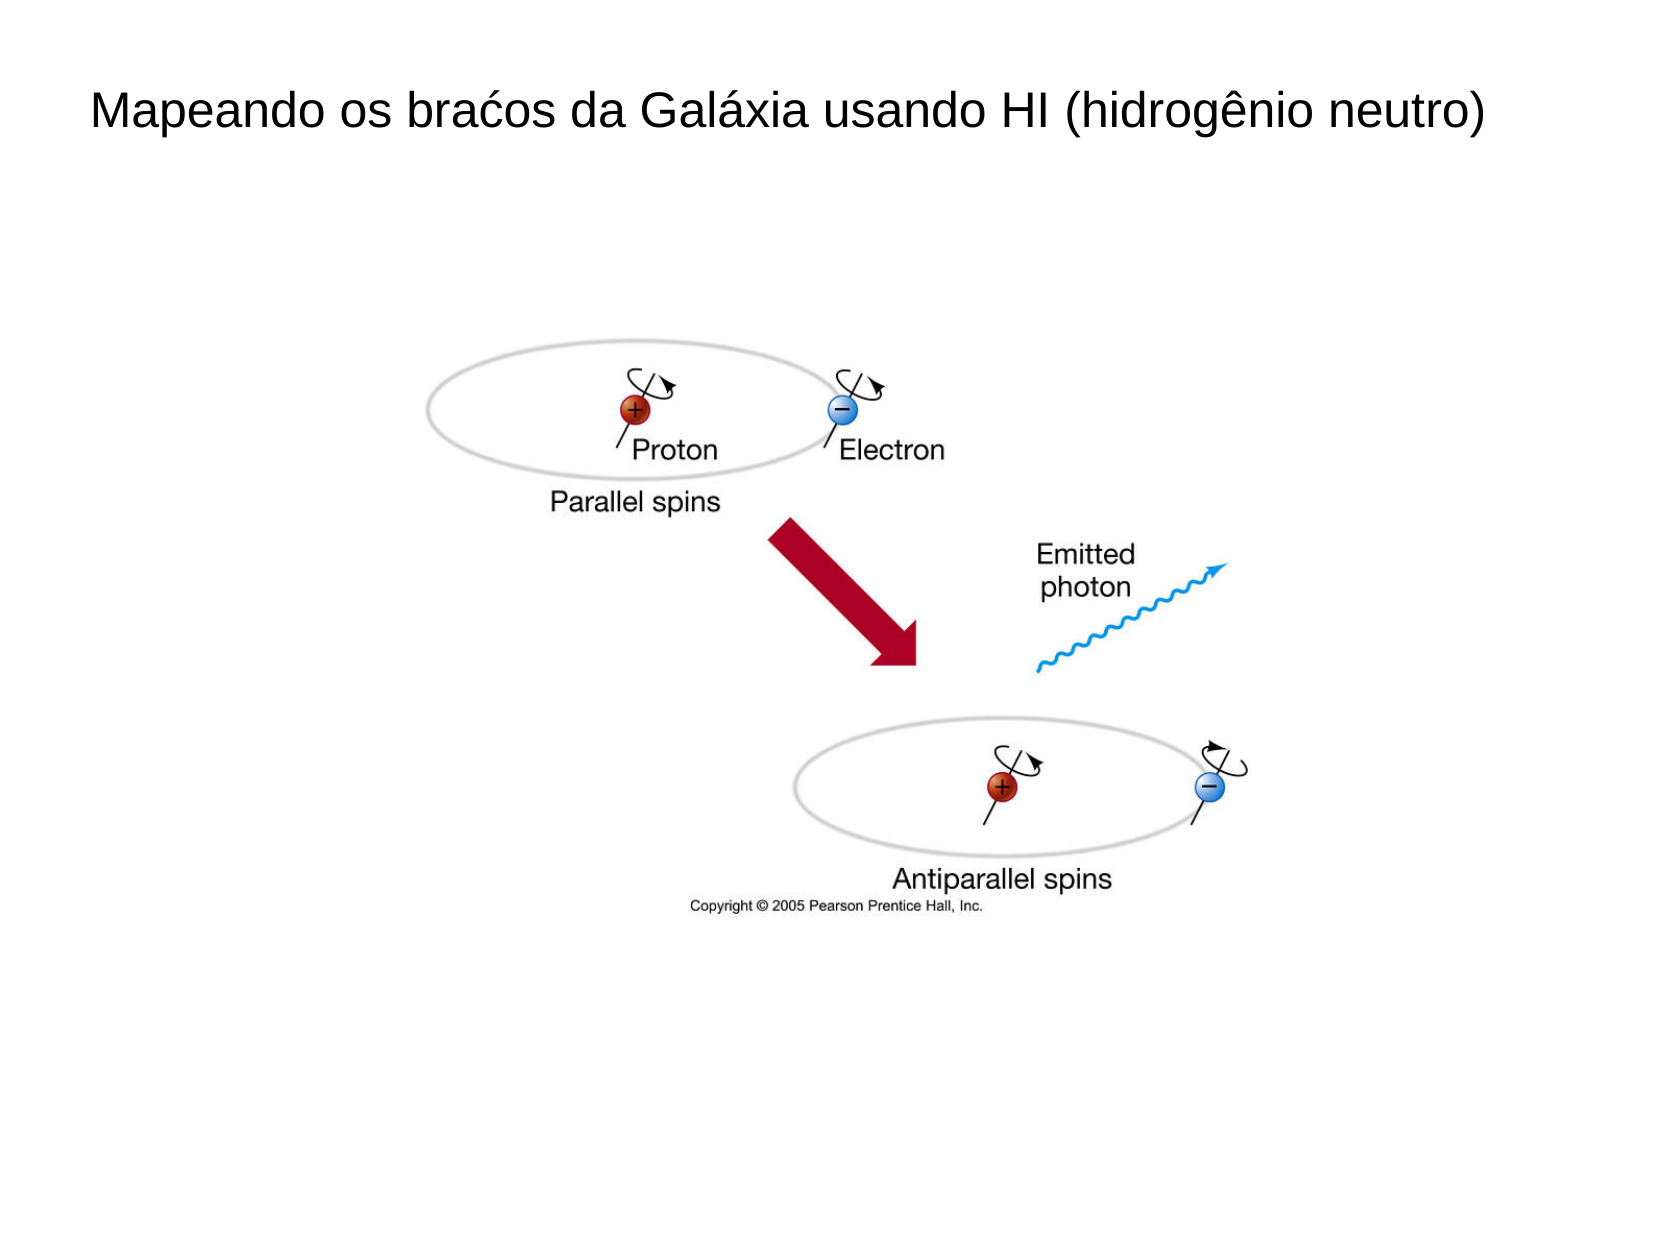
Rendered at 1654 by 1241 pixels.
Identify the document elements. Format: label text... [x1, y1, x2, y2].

text_box Mapeando os braćos da Galáxia usando HI (hidrogênio neutro) [75, 75, 1576, 146]
picture [421, 334, 1251, 917]
